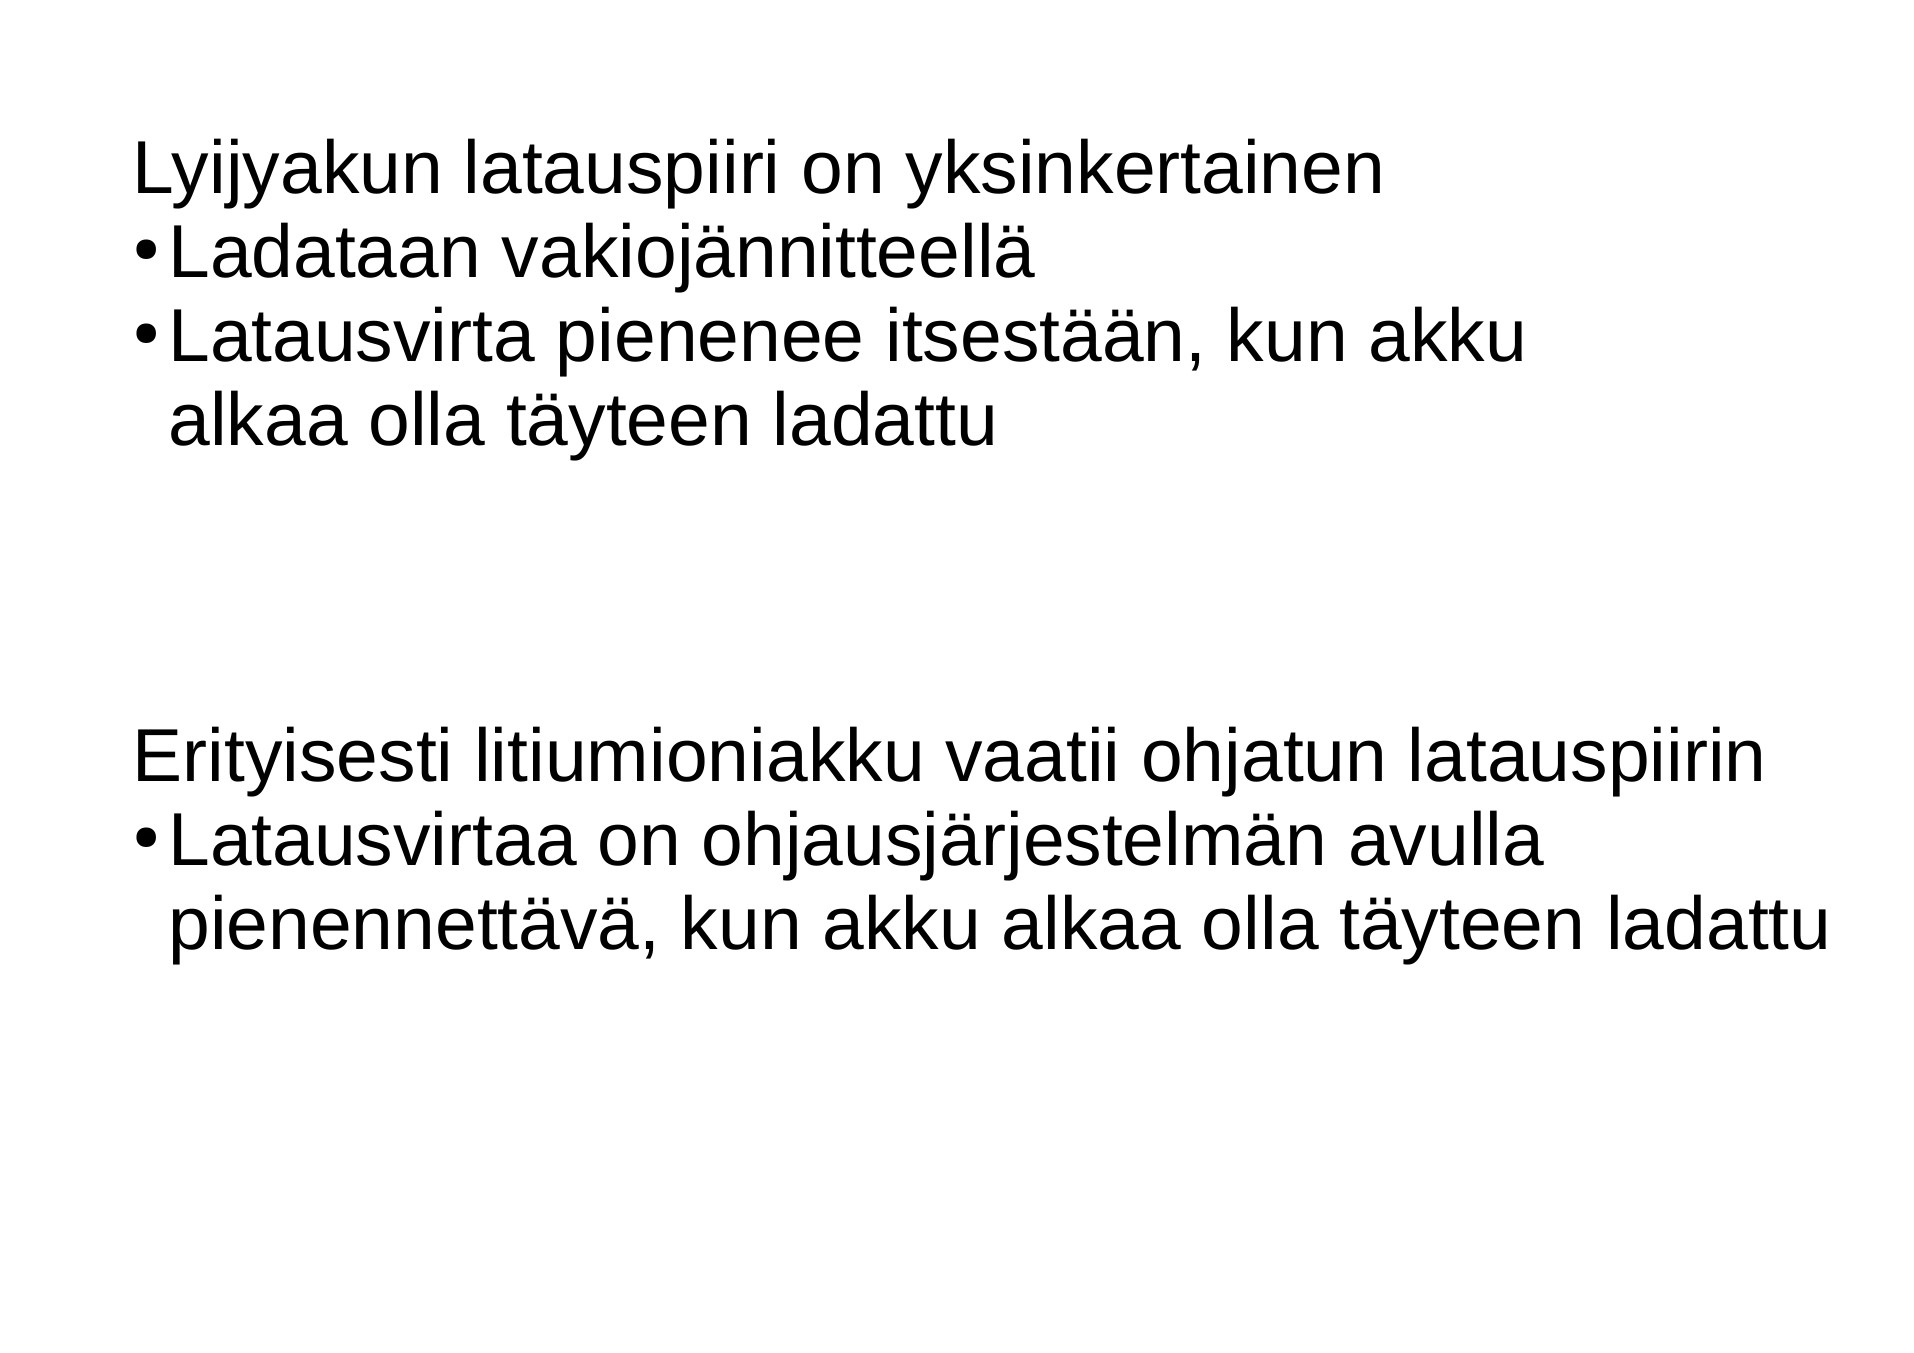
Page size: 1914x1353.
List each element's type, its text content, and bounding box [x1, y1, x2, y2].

text_box Lyijyakun latauspiiri on yksinkertainen Ladataan vakiojännitteellä Latausvirta pienenee itsestään, kun akku alkaa olla täyteen ladattu Erityisesti litiumioniakku vaatii ohjatun latauspiirin Latausvirtaa on ohjausjärjestelmän avulla pienennettävä, kun akku alkaa olla täyteen ladattu [118, 118, 1855, 1140]
